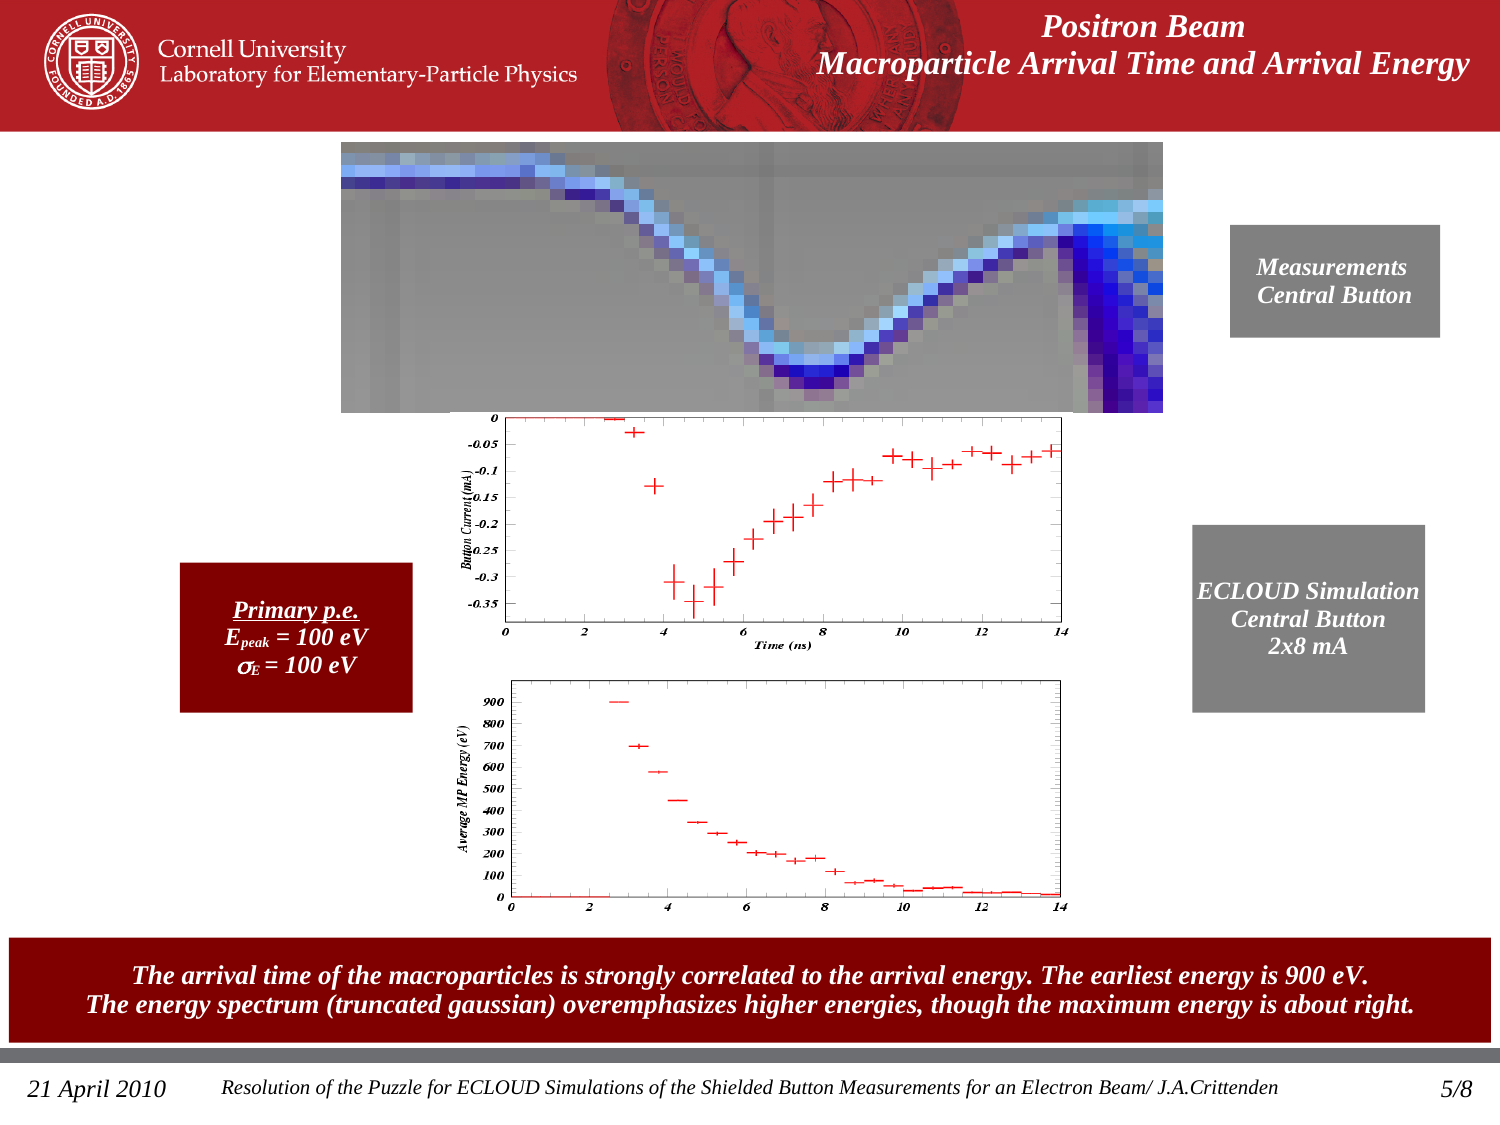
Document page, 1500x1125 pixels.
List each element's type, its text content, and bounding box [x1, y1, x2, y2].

text_box Positron Beam Macroparticle Arrival Time and Arrival Energy [787, 0, 1500, 113]
picture [341, 142, 1163, 653]
text_box Primary p.e. Epeak = 100 eV sE = 100 eV [179, 562, 413, 713]
text_box ECLOUD Simulation Central Button 2x8 mA [1192, 524, 1426, 713]
text_box The arrival time of the macroparticles is strongly correlated to the arrival energy. The earliest energy is 900 eV. The energy spectrum (truncated gaussian) overemphasizes higher energies, though the maximum energy is about right. [8, 937, 1491, 1043]
text_box Measurements Central Button [1230, 224, 1441, 338]
picture [0, 0, 1500, 132]
picture [450, 674, 1073, 916]
